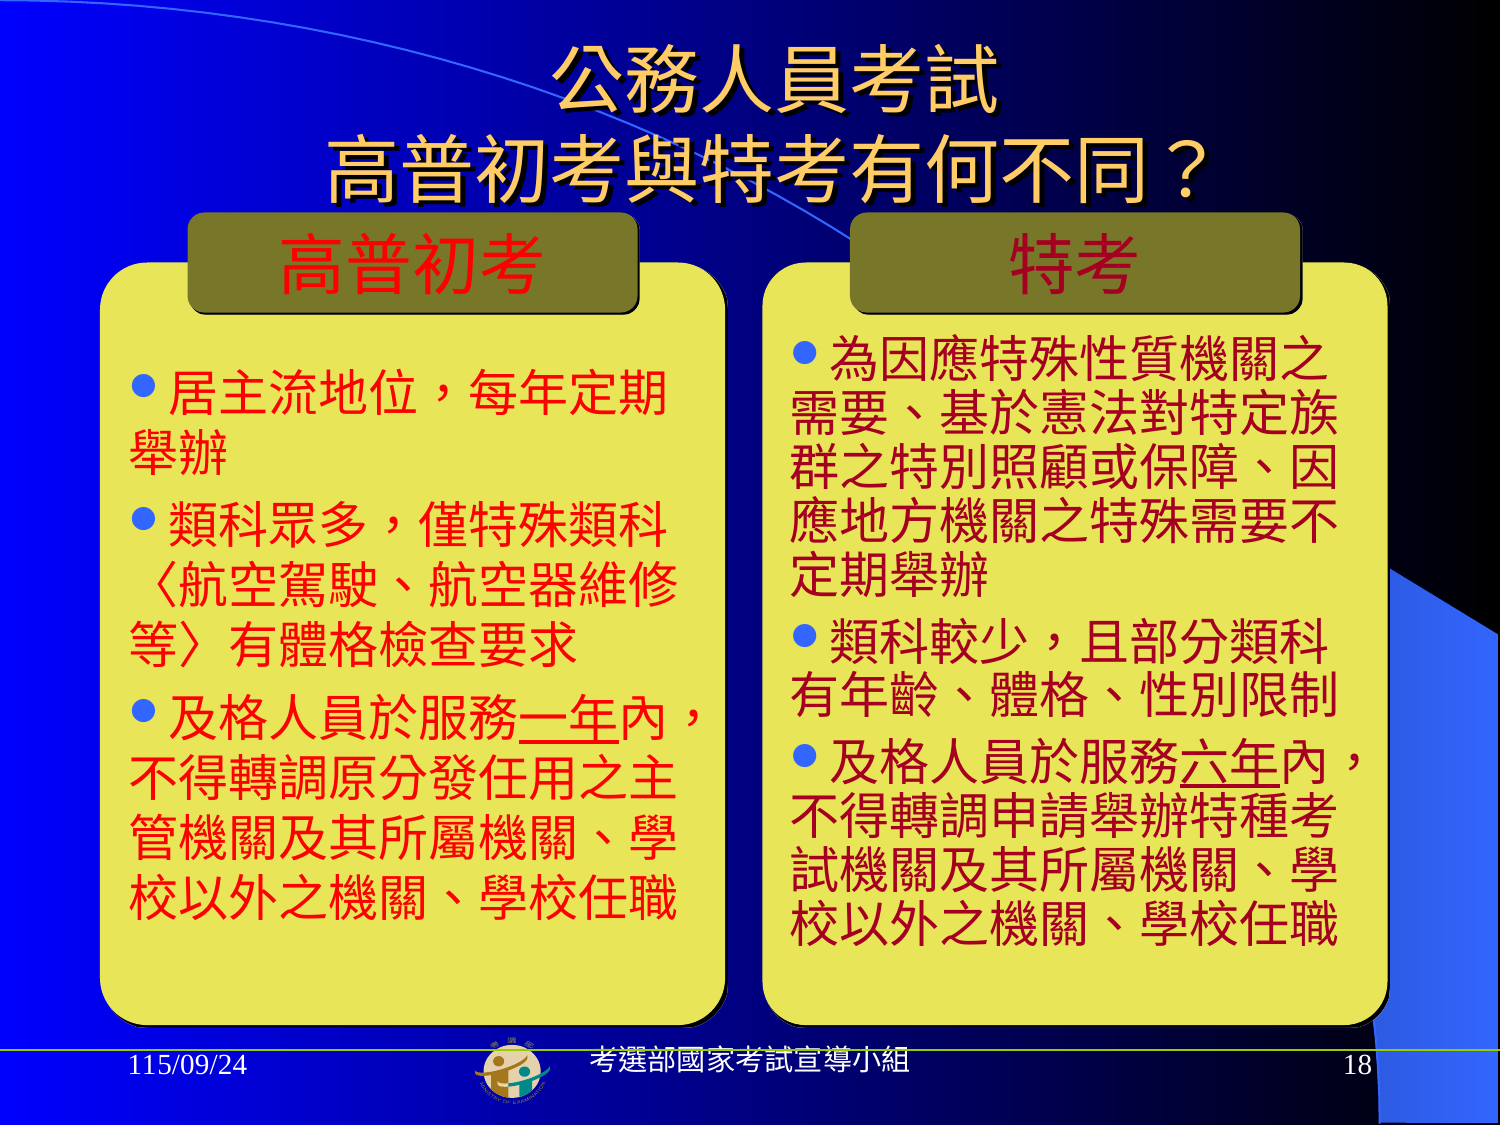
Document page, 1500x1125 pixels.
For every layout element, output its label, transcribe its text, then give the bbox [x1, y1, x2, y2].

text_box 高普初考 [187, 212, 638, 313]
text_box 為因應特殊性質機關之需要、基於憲法對特定族群之特別照顧或保障、因應地方機關之特殊需要不定期舉辦 類科較少，且部分類科有年齡、體格、性別限制 及格人員於服務六年內，不得轉調申請舉辦特種考試機關及其所屬機關、學校以外之機關、學校任職 [762, 262, 1388, 1026]
text_box 居主流地位，每年定期舉辦 類科眾多，僅特殊類科〈航空駕駛、航空器維修等〉有體格檢查要求 及格人員於服務一年內，不得轉調原分發任用之主管機關及其所屬機關、學校以外之機關、學校任職 [99, 262, 726, 1026]
text_box 特考 [849, 213, 1301, 313]
text_box 公務人員考試 高普初考與特考有何不同？ [262, 24, 1288, 221]
